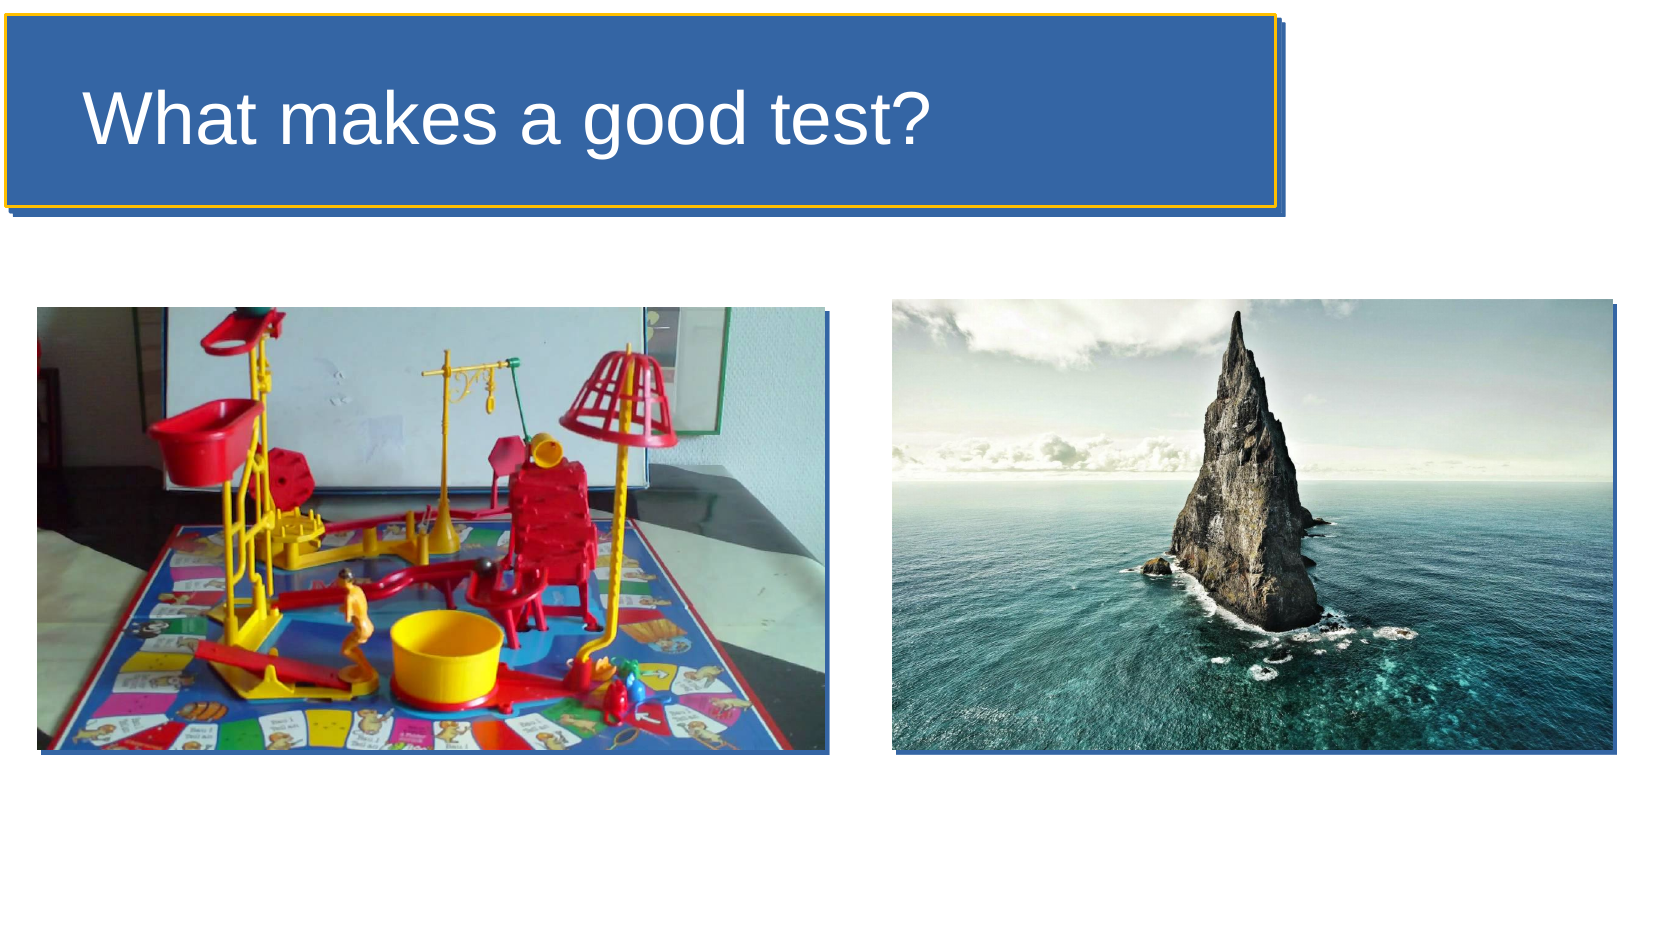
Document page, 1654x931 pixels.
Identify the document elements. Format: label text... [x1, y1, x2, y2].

picture [37, 307, 825, 751]
picture [892, 299, 1613, 751]
title What makes a good test? [82, 44, 1235, 192]
